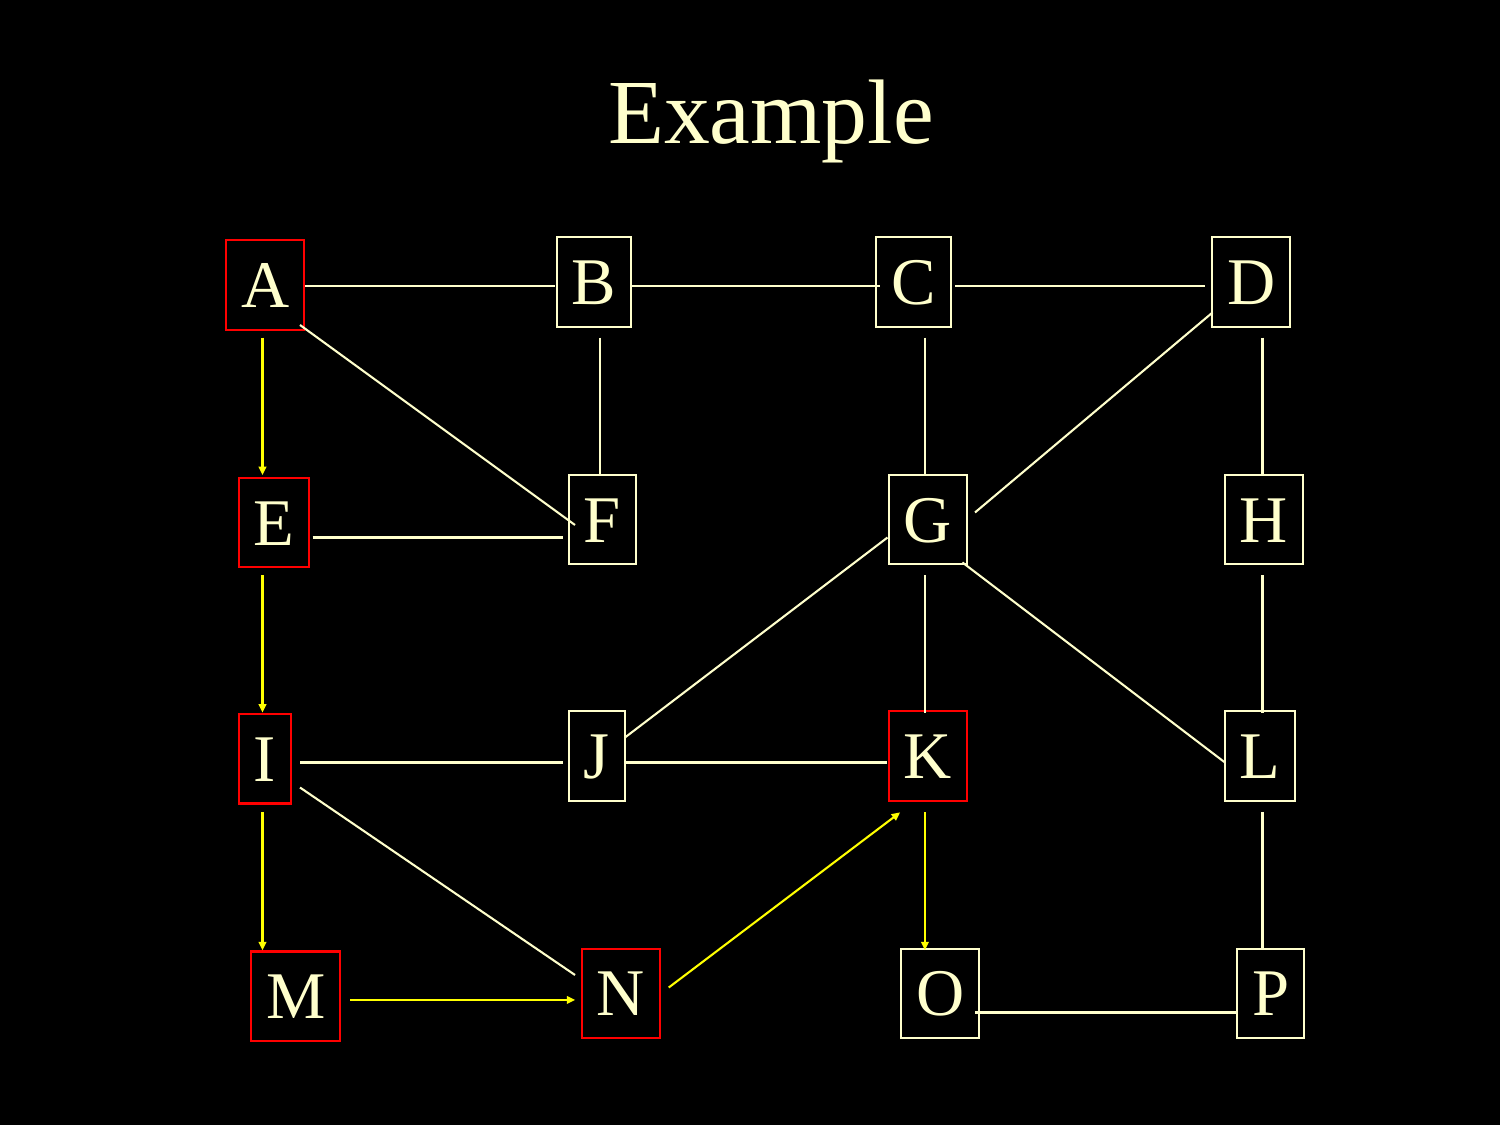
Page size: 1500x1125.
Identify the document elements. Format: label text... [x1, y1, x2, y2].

text_box G [888, 474, 967, 565]
text_box H [1224, 474, 1303, 565]
text_box A [226, 240, 305, 330]
text_box M [251, 951, 341, 1042]
text_box E [238, 477, 310, 568]
text_box N [581, 948, 660, 1039]
text_box D [1212, 237, 1291, 327]
text_box P [1237, 948, 1305, 1039]
text_box B [556, 237, 632, 327]
text_box C [876, 237, 951, 327]
text_box L [1224, 711, 1296, 801]
text_box I [238, 713, 291, 804]
text_box J [569, 711, 625, 801]
text_box K [888, 711, 967, 801]
text_box O [901, 948, 980, 1039]
title Example [42, 37, 1500, 188]
text_box F [569, 474, 636, 565]
